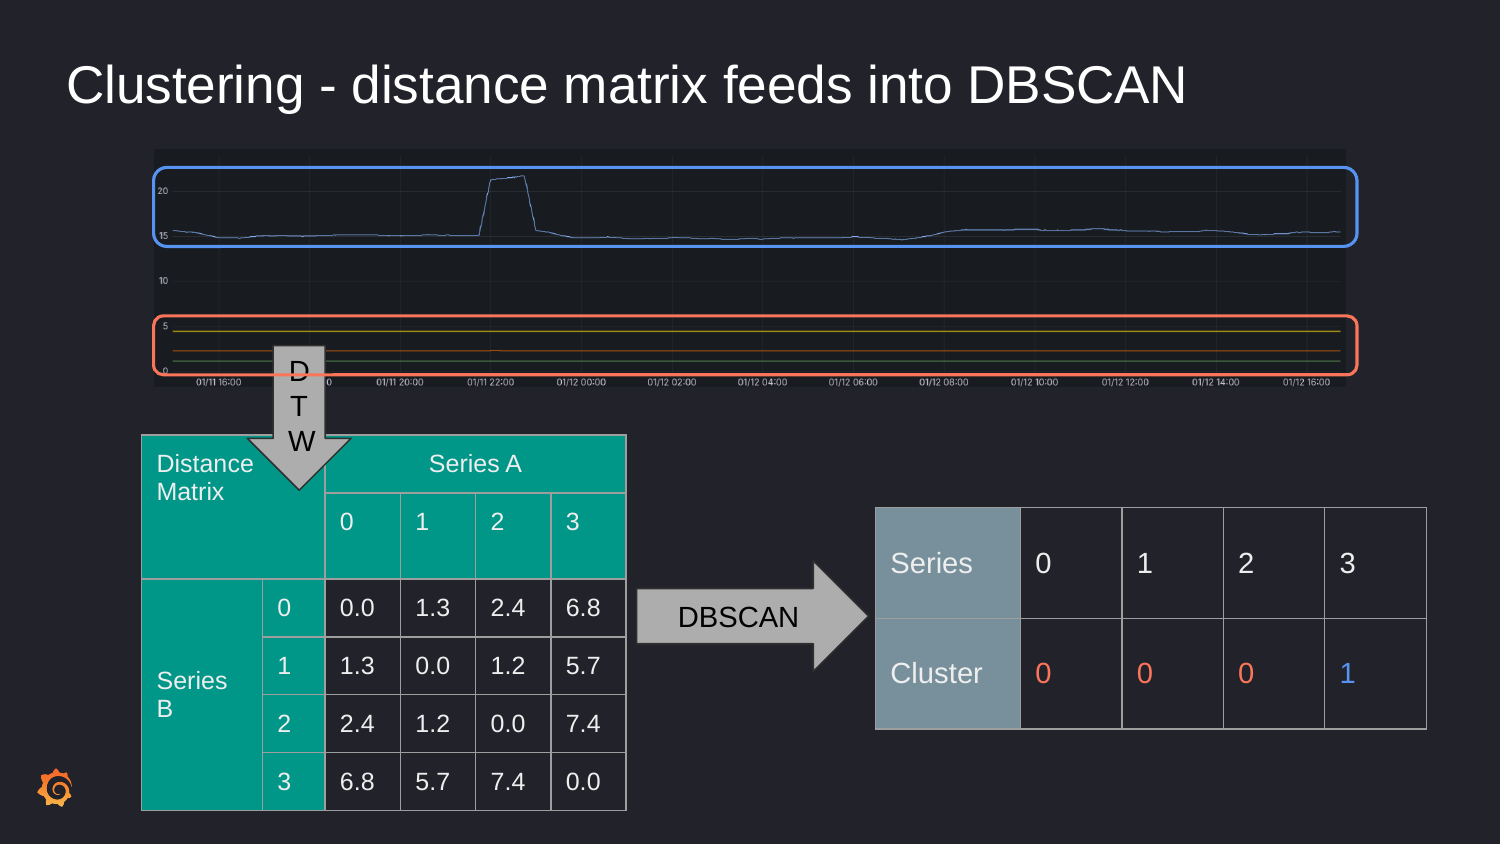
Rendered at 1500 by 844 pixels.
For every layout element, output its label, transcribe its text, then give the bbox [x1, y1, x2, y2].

table_cell 0.0 [552, 753, 625, 810]
picture [326, 377, 1346, 388]
text_box DTW [247, 377, 352, 491]
table_header Distance Matrix [142, 436, 324, 578]
table_header 2 [1224, 508, 1324, 618]
table_cell 7.4 [476, 753, 550, 810]
table_cell Cluster [876, 619, 1020, 728]
table_cell Series B [142, 580, 262, 810]
table_cell 6.8 [552, 580, 625, 636]
table_cell 5.7 [401, 753, 475, 810]
table_cell 3 [263, 753, 324, 810]
table_cell 0 [1021, 619, 1121, 728]
table_cell 0.0 [401, 638, 475, 694]
picture [156, 169, 1346, 244]
table_cell 0.0 [326, 580, 400, 636]
table_cell 5.7 [552, 638, 625, 694]
picture [154, 242, 1346, 318]
table_cell 7.4 [552, 695, 625, 752]
table_header 3 [1325, 508, 1426, 618]
picture [156, 318, 1346, 373]
table_cell 2 [263, 695, 324, 752]
table_cell 1.3 [401, 580, 475, 636]
table_cell 1.2 [476, 638, 550, 694]
table_header 0 [1021, 508, 1121, 618]
table_cell 3 [552, 494, 625, 578]
text_box DTW [293, 363, 305, 373]
title Clustering - distance matrix feeds into DBSCAN [51, 35, 1449, 130]
table_cell 2.4 [476, 580, 550, 636]
picture [37, 768, 72, 807]
table_header Series A [326, 436, 625, 492]
table_cell 0.0 [476, 695, 550, 752]
table_cell 6.8 [326, 753, 400, 810]
table_cell 1 [1325, 619, 1426, 728]
table_cell 0 [326, 494, 400, 578]
table_cell 0 [1224, 619, 1324, 728]
table_cell 1 [401, 494, 475, 578]
picture [154, 149, 1346, 171]
table_cell 2.4 [326, 695, 400, 752]
table_cell 0 [263, 580, 324, 636]
table_header 1 [1123, 508, 1223, 618]
table_header Series [876, 508, 1020, 618]
table_cell 1.2 [401, 695, 475, 752]
text_box DBSCAN [636, 560, 869, 672]
table_cell 1.3 [326, 638, 400, 694]
table_cell 0 [1123, 619, 1223, 728]
table_cell 1 [263, 638, 324, 694]
text_box DTW [273, 345, 326, 373]
picture [154, 373, 273, 388]
table_cell 2 [476, 494, 550, 578]
